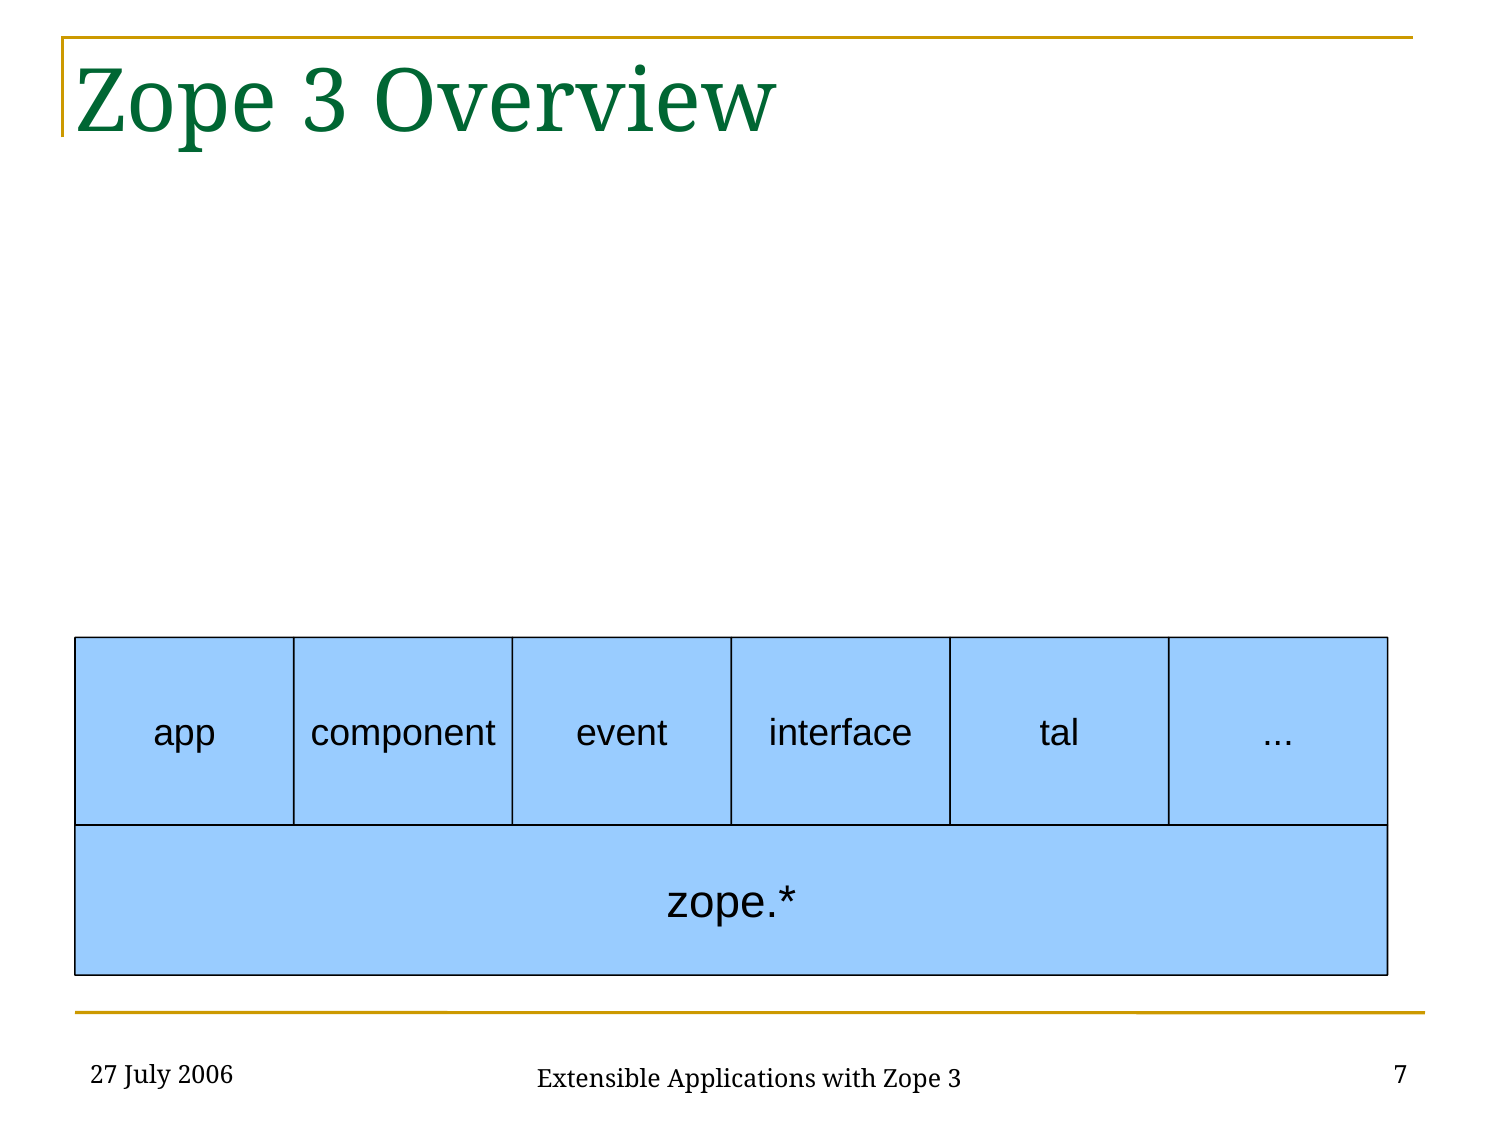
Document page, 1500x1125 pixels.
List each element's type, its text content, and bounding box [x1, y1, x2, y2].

title Zope 3 Overview [74, 45, 1425, 151]
text_box component [293, 637, 512, 826]
text_box zope.* [74, 825, 1388, 976]
text_box app [75, 637, 293, 826]
text_box tal [950, 637, 1168, 826]
text_box event [512, 637, 731, 826]
text_box ... [1168, 637, 1388, 826]
text_box interface [731, 637, 950, 826]
